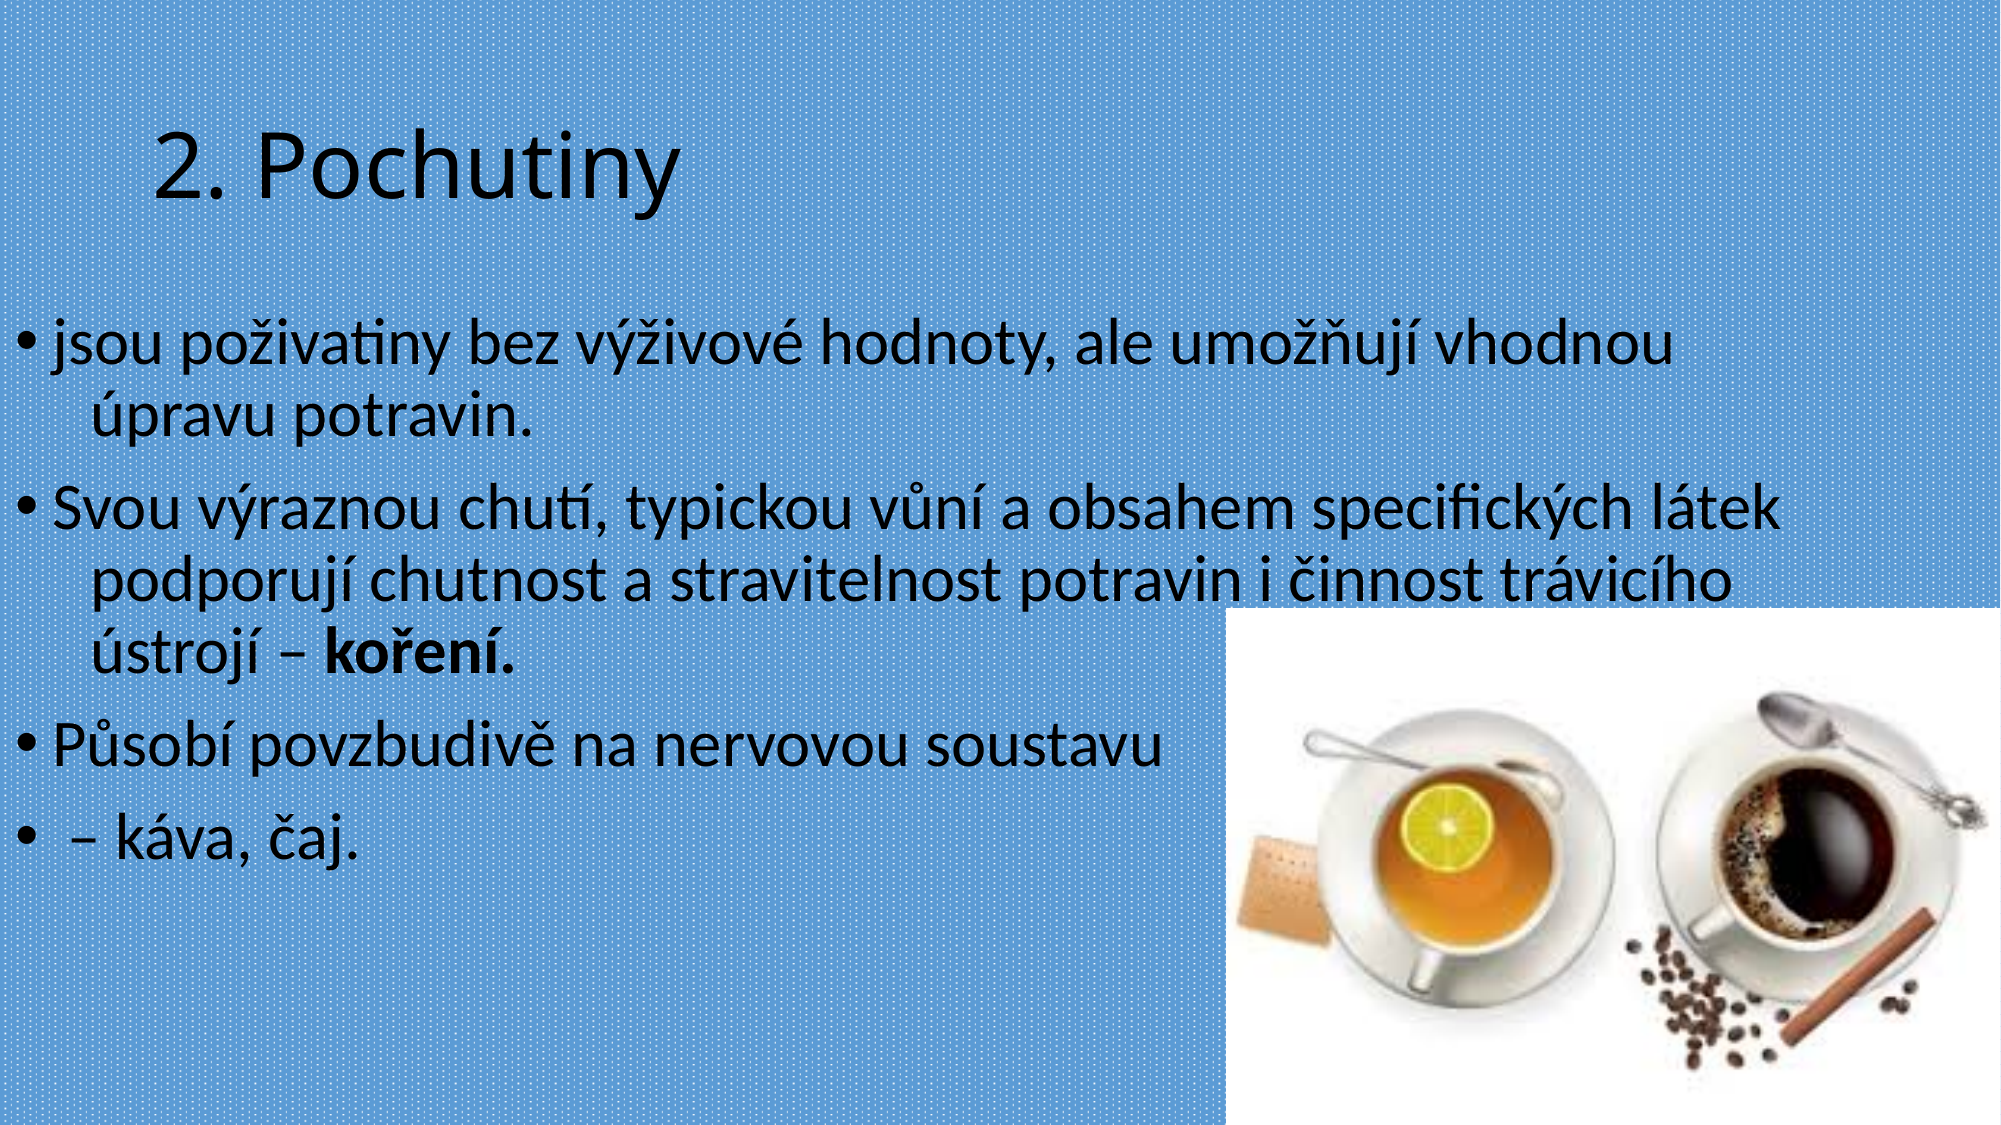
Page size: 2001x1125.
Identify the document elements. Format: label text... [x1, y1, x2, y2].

title 2. Pochutiny [137, 59, 1863, 278]
list jsou poživatiny bez výživové hodnoty, ale umožňují vhodnou úpravu potravin. Svou výraznou chutí, typickou vůní a obsahem specifických látek podporují chutnost a stravitelnost potravin i činnost trávicího ústrojí – koření. Působí povzbudivě na nervovou soustavu – káva, čaj. [0, 299, 1863, 1014]
picture [1226, 608, 2000, 1125]
